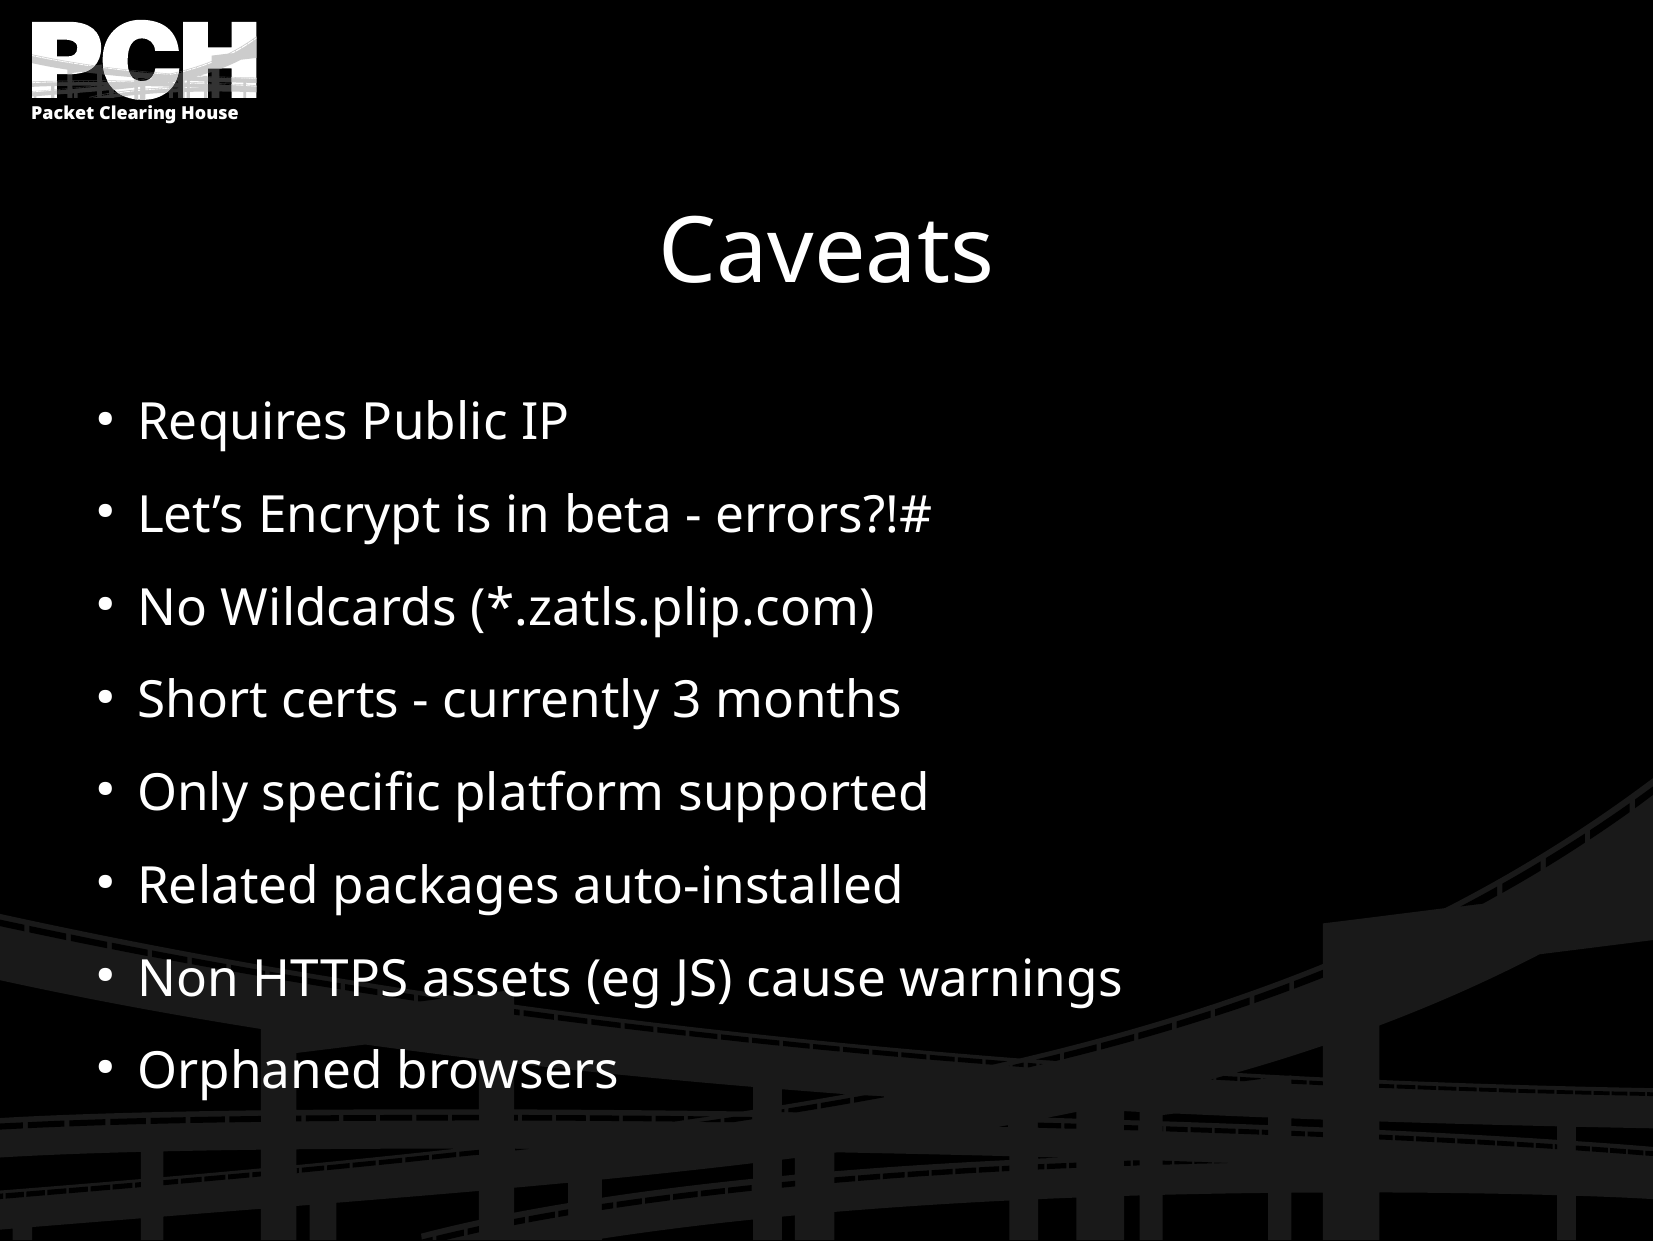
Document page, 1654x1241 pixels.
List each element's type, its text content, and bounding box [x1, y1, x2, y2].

title Caveats [0, 143, 1653, 352]
list Requires Public IP Let’s Encrypt is in beta - errors?!# No Wildcards (*.zatls.plip.com) Short certs - currently 3 months Only specific platform supported Related packages auto-installed Non HTTPS assets (eg JS) cause warnings Orphaned browsers [82, 384, 1653, 1105]
